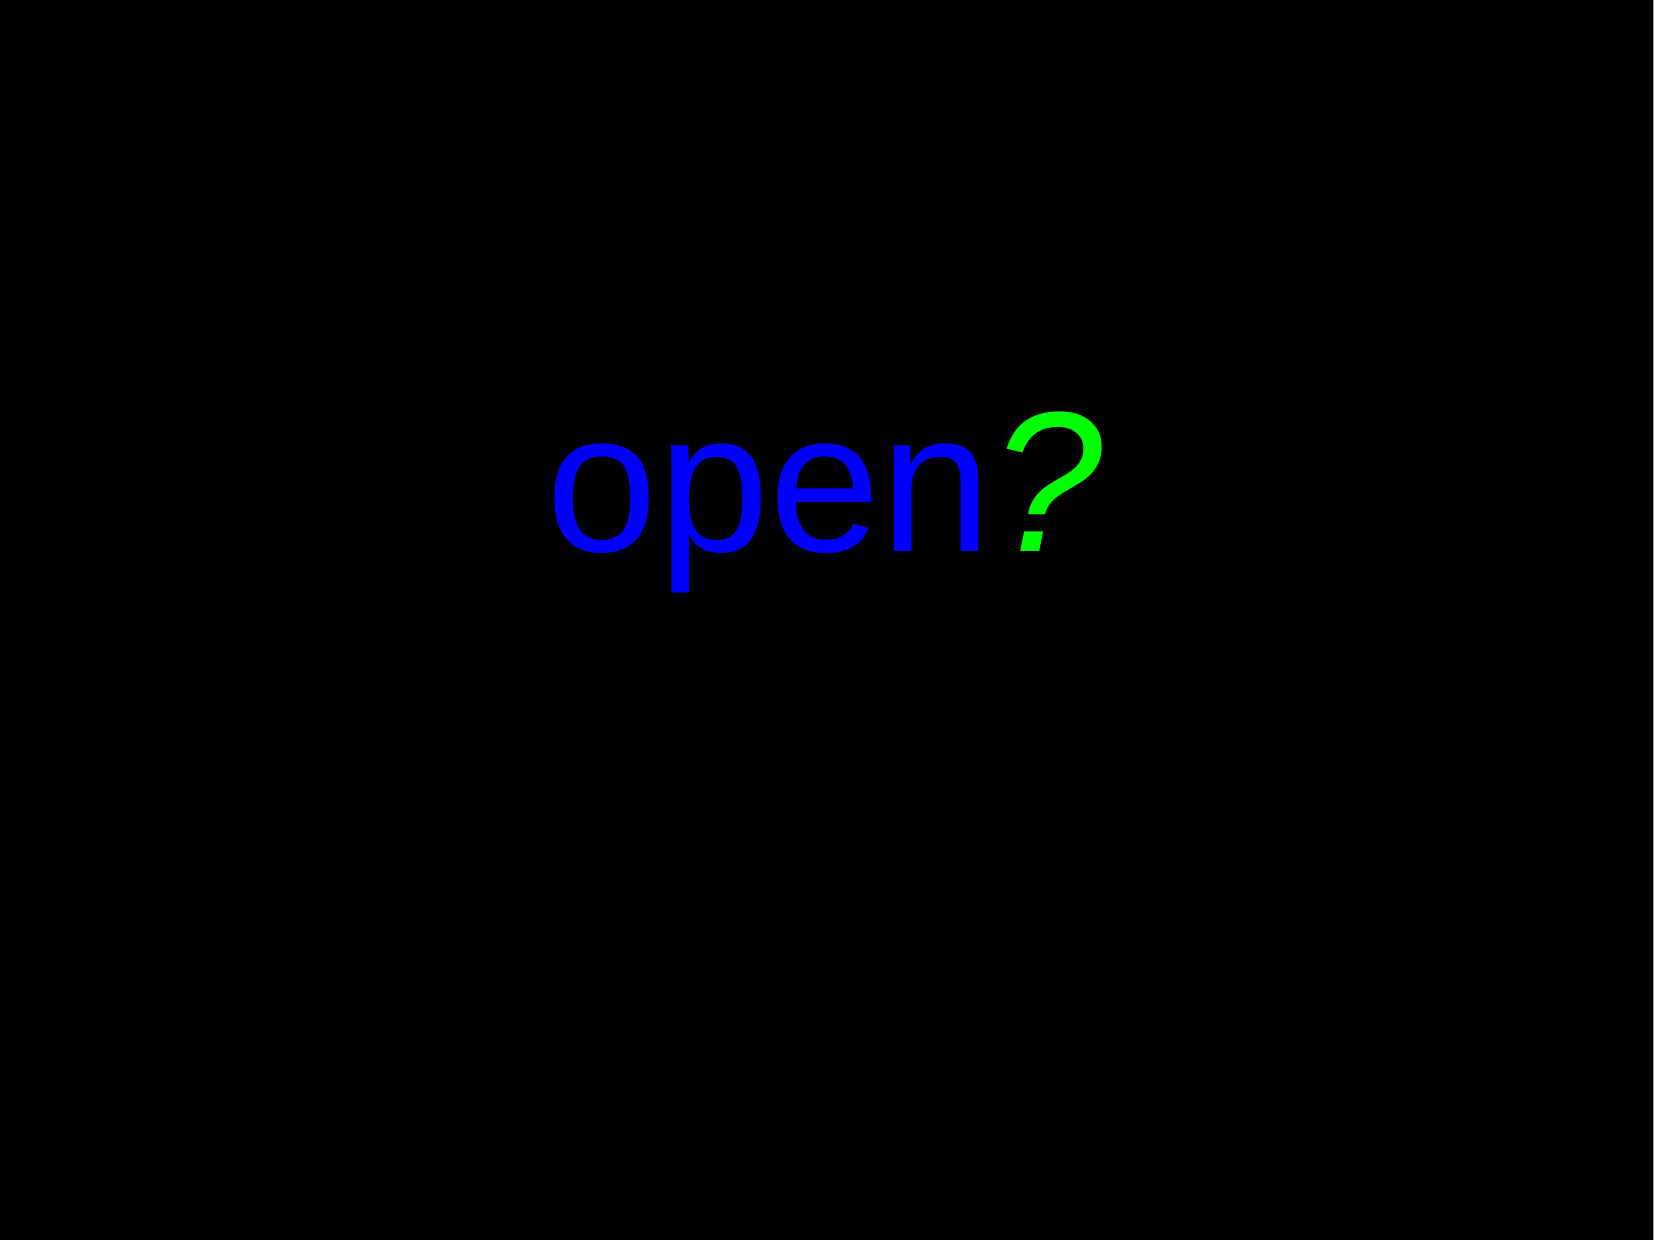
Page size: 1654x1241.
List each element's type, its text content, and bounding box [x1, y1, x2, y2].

text_box open? [532, 363, 1119, 826]
